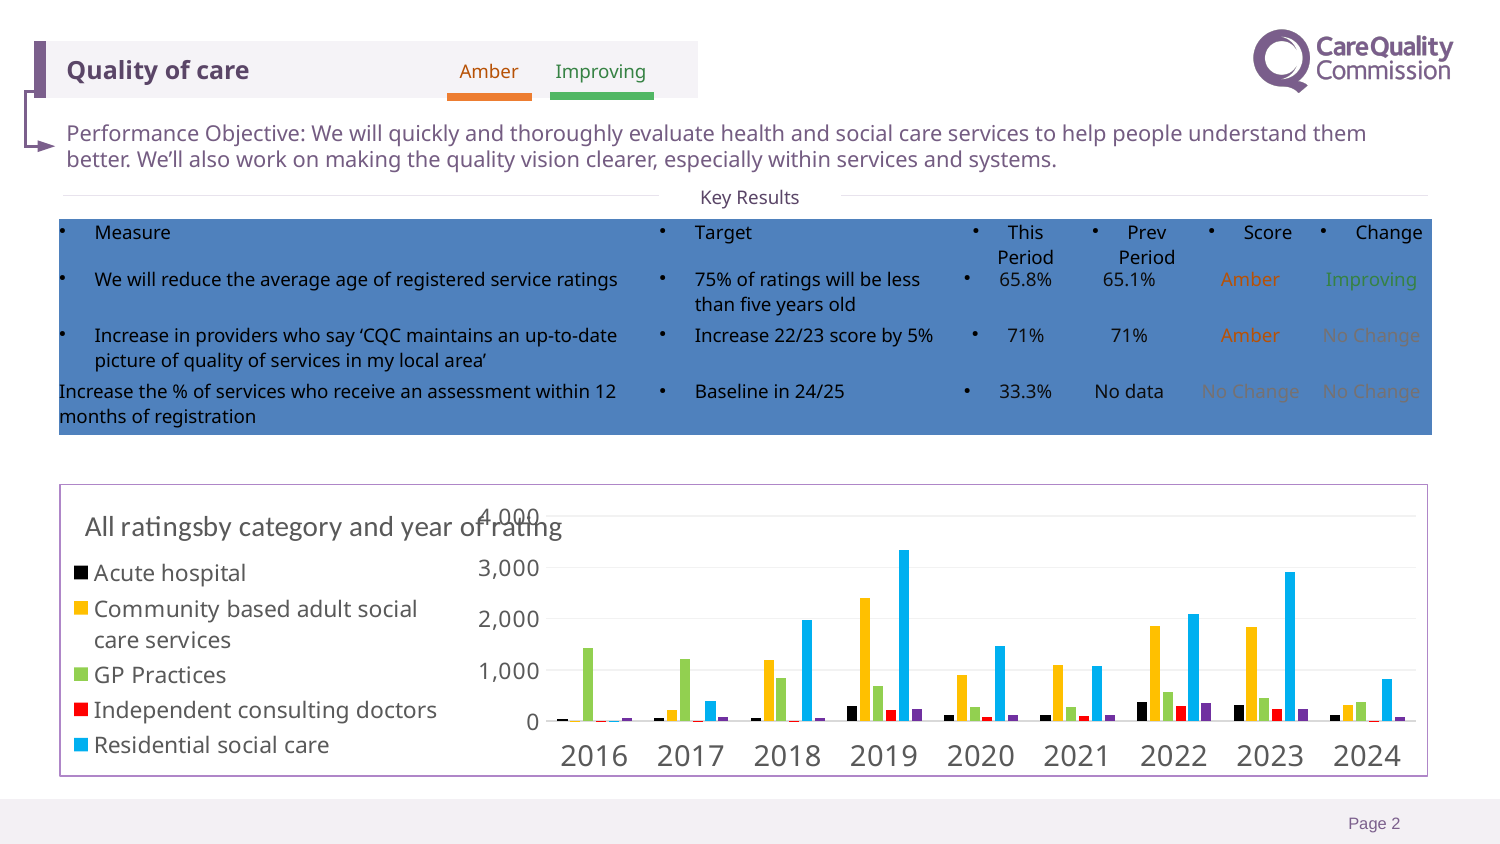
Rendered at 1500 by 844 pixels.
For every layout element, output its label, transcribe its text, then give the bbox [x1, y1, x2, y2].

text_box Improving [533, 51, 669, 90]
table_cell Baseline in 24/25 [659, 378, 947, 435]
table_header Target [659, 219, 947, 266]
table_cell 65.8% [947, 266, 1069, 322]
table_cell No Change [1190, 378, 1311, 435]
table_header Change [1311, 219, 1432, 266]
table_cell No Change [1311, 322, 1432, 378]
text_box Page 2 [1333, 805, 1471, 841]
table_cell Amber [1190, 266, 1311, 322]
text_box Key Results [659, 179, 841, 213]
text_box [0, 799, 1500, 844]
text_box Quality of care [55, 49, 365, 91]
table_cell Increase in providers who say ‘CQC maintains an up-to-date picture of quality of services in my local area’ [59, 322, 659, 378]
chart [59, 483, 1429, 777]
table_cell 71% [1069, 322, 1190, 378]
table_cell 65.1% [1069, 266, 1190, 322]
table_cell No data [1069, 378, 1190, 435]
table_cell Increase the % of services who receive an assessment within 12 months of registration [59, 378, 659, 435]
table_cell We will reduce the average age of registered service ratings [59, 266, 659, 322]
picture [1253, 29, 1454, 93]
table_header This Period [947, 219, 1069, 266]
title Performance Objective: We will quickly and thoroughly evaluate health and social care services to help people understand them better. We’ll also work on making the quality vision clearer, especially within services and systems. [55, 114, 1433, 179]
table_header Measure [59, 219, 659, 266]
table_cell Improving [1311, 266, 1432, 322]
table_cell Amber [1190, 322, 1311, 378]
table_header Prev Period [1069, 219, 1190, 266]
text_box Amber [433, 51, 533, 90]
table_cell No Change [1311, 378, 1432, 435]
table_cell 75% of ratings will be less than five years old [659, 266, 947, 322]
table_cell 33.3% [947, 378, 1069, 435]
table_cell 71% [947, 322, 1069, 378]
text_box [34, 41, 698, 101]
table_header Score [1190, 219, 1311, 266]
table_cell Increase 22/23 score by 5% [659, 322, 947, 378]
